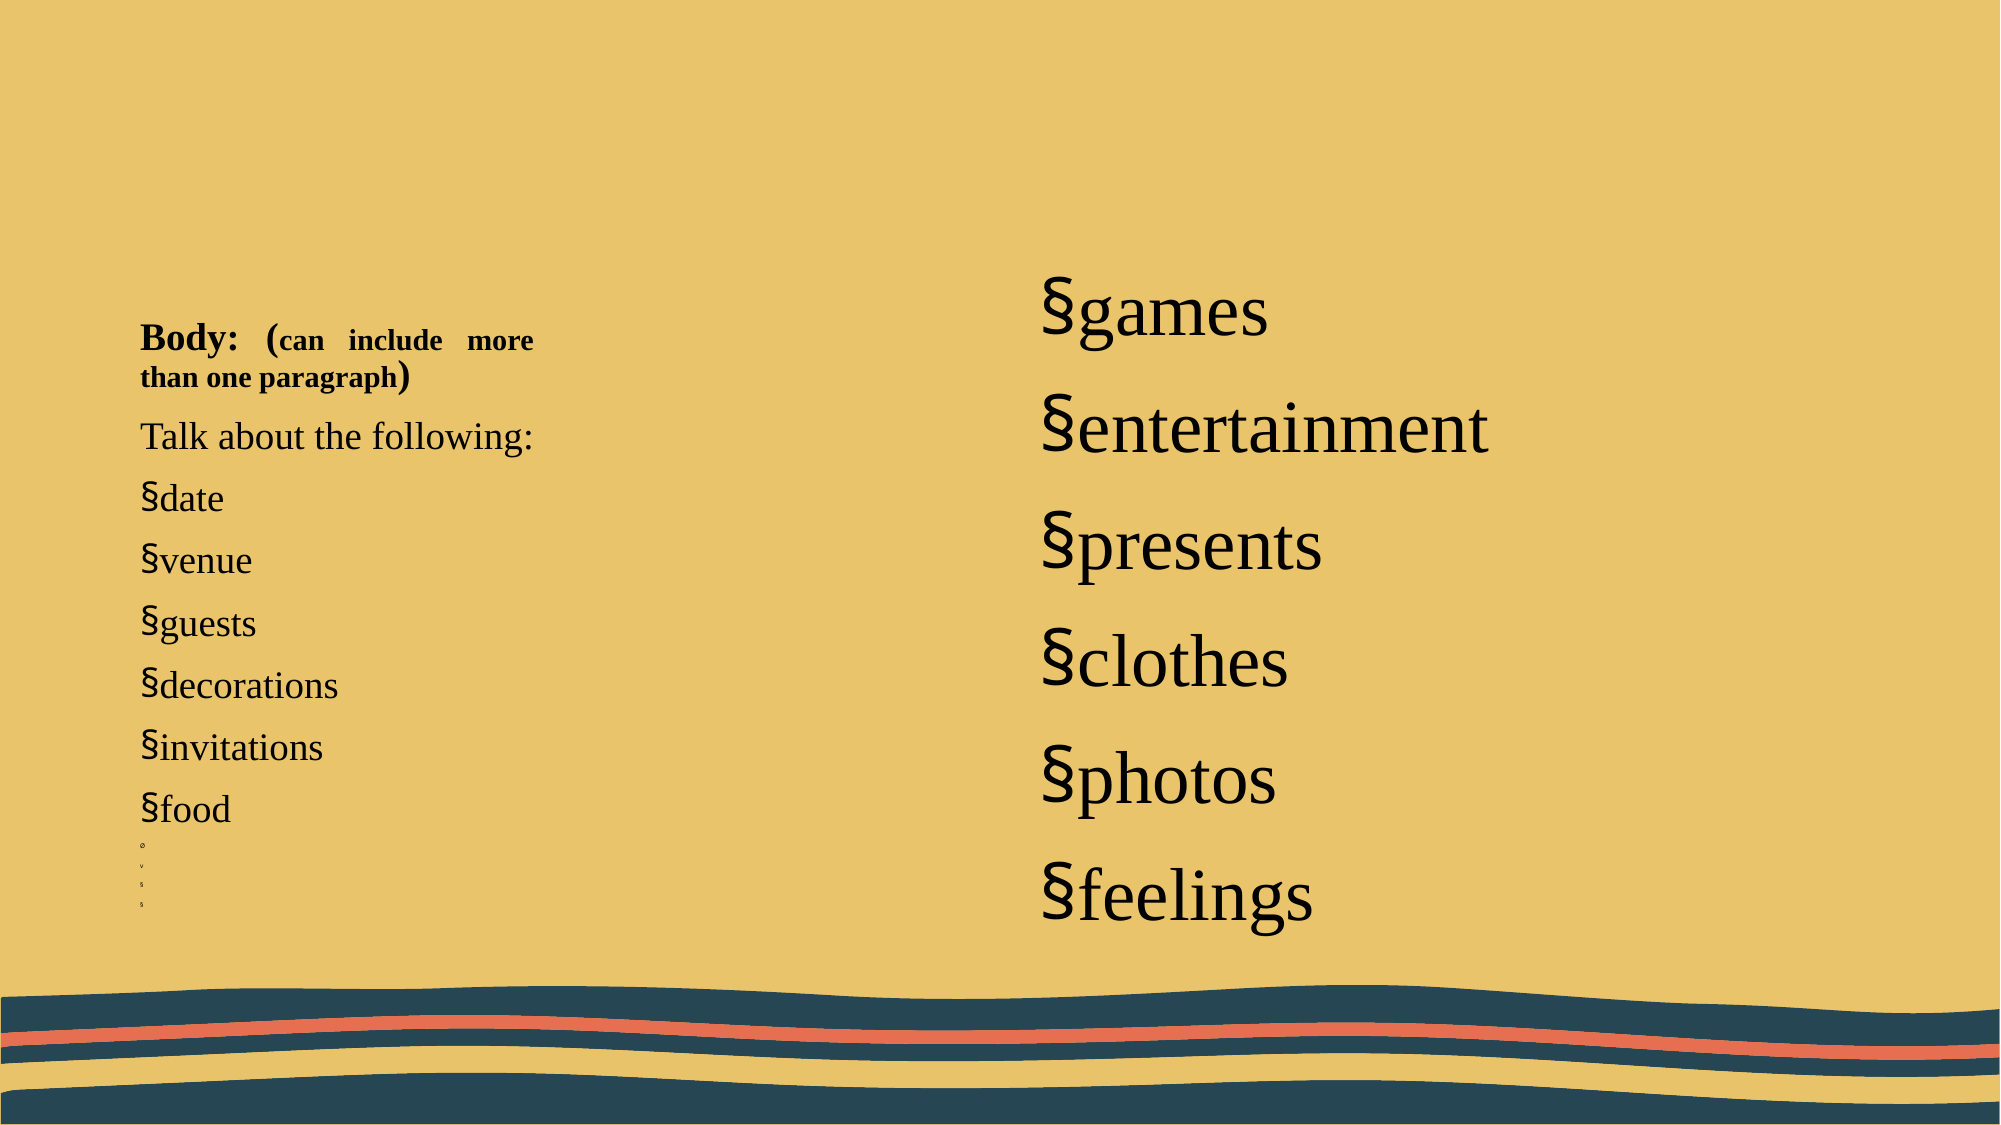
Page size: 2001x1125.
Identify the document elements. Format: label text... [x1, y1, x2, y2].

text_box games entertainment presents clothes photos feelings [1024, 226, 2000, 943]
list Body: (can include more than one paragraph) Talk about the following: date venue guests decorations invitations food [24, 27, 2000, 1025]
